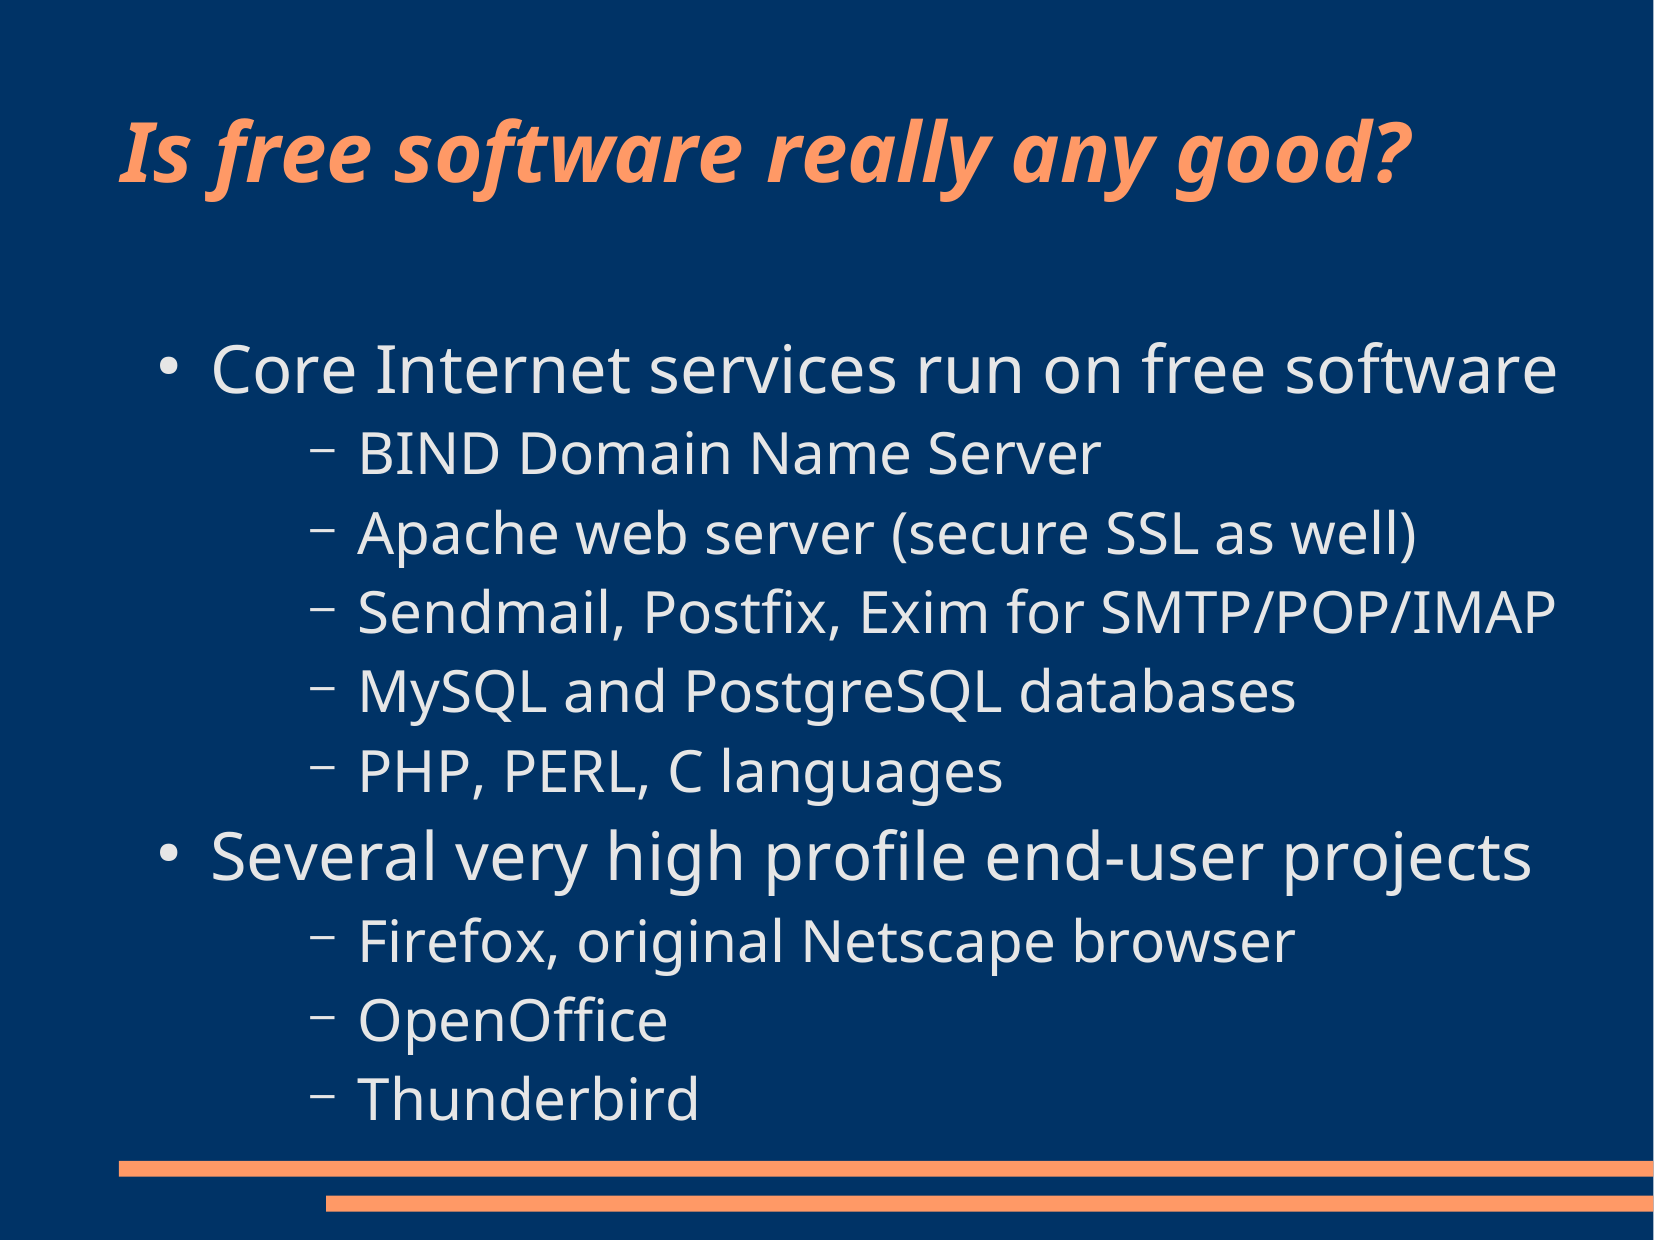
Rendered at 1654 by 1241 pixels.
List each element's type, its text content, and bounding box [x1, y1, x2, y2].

title Is free software really any good? [121, 46, 1534, 254]
list Core Internet services run on free software BIND Domain Name Server Apache web server (secure SSL as well) Sendmail, Postfix, Exim for SMTP/POP/IMAP MySQL and PostgreSQL databases PHP, PERL, C languages Several very high profile end-user projects Firefox, original Netscape browser OpenOffice Thunderbird [121, 322, 1561, 1132]
